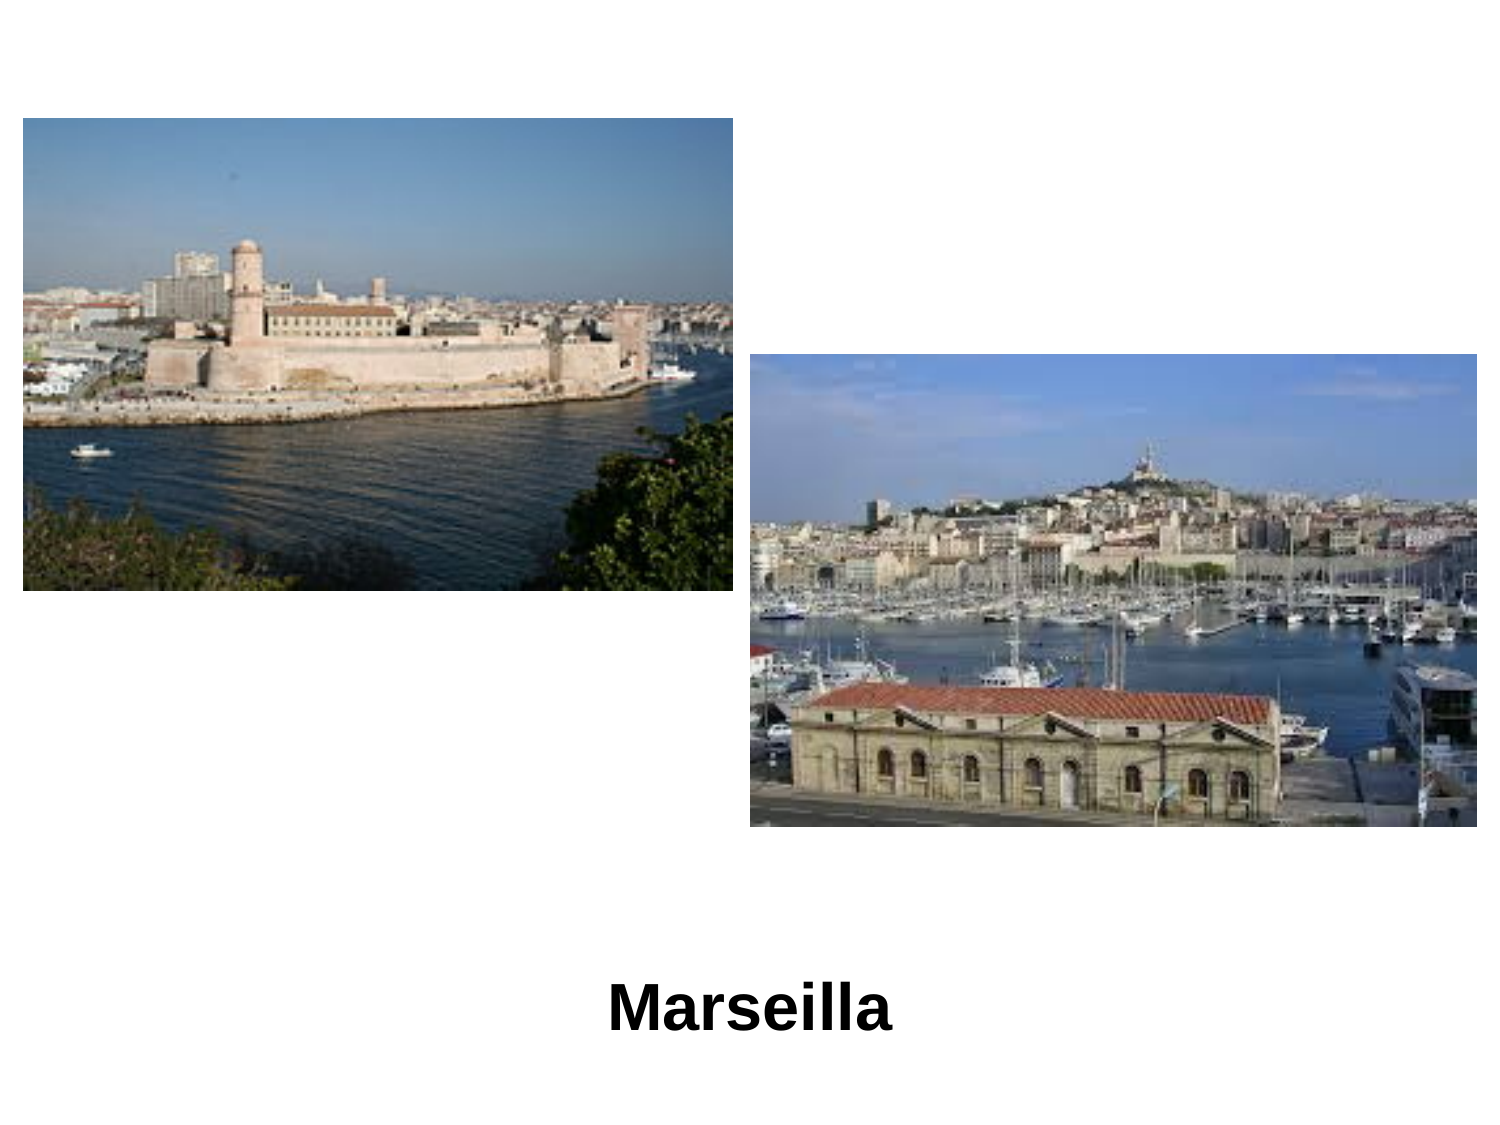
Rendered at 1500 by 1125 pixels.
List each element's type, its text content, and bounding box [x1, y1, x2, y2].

text_box Marseilla [0, 962, 1500, 1076]
picture [23, 118, 733, 591]
picture [750, 354, 1477, 827]
